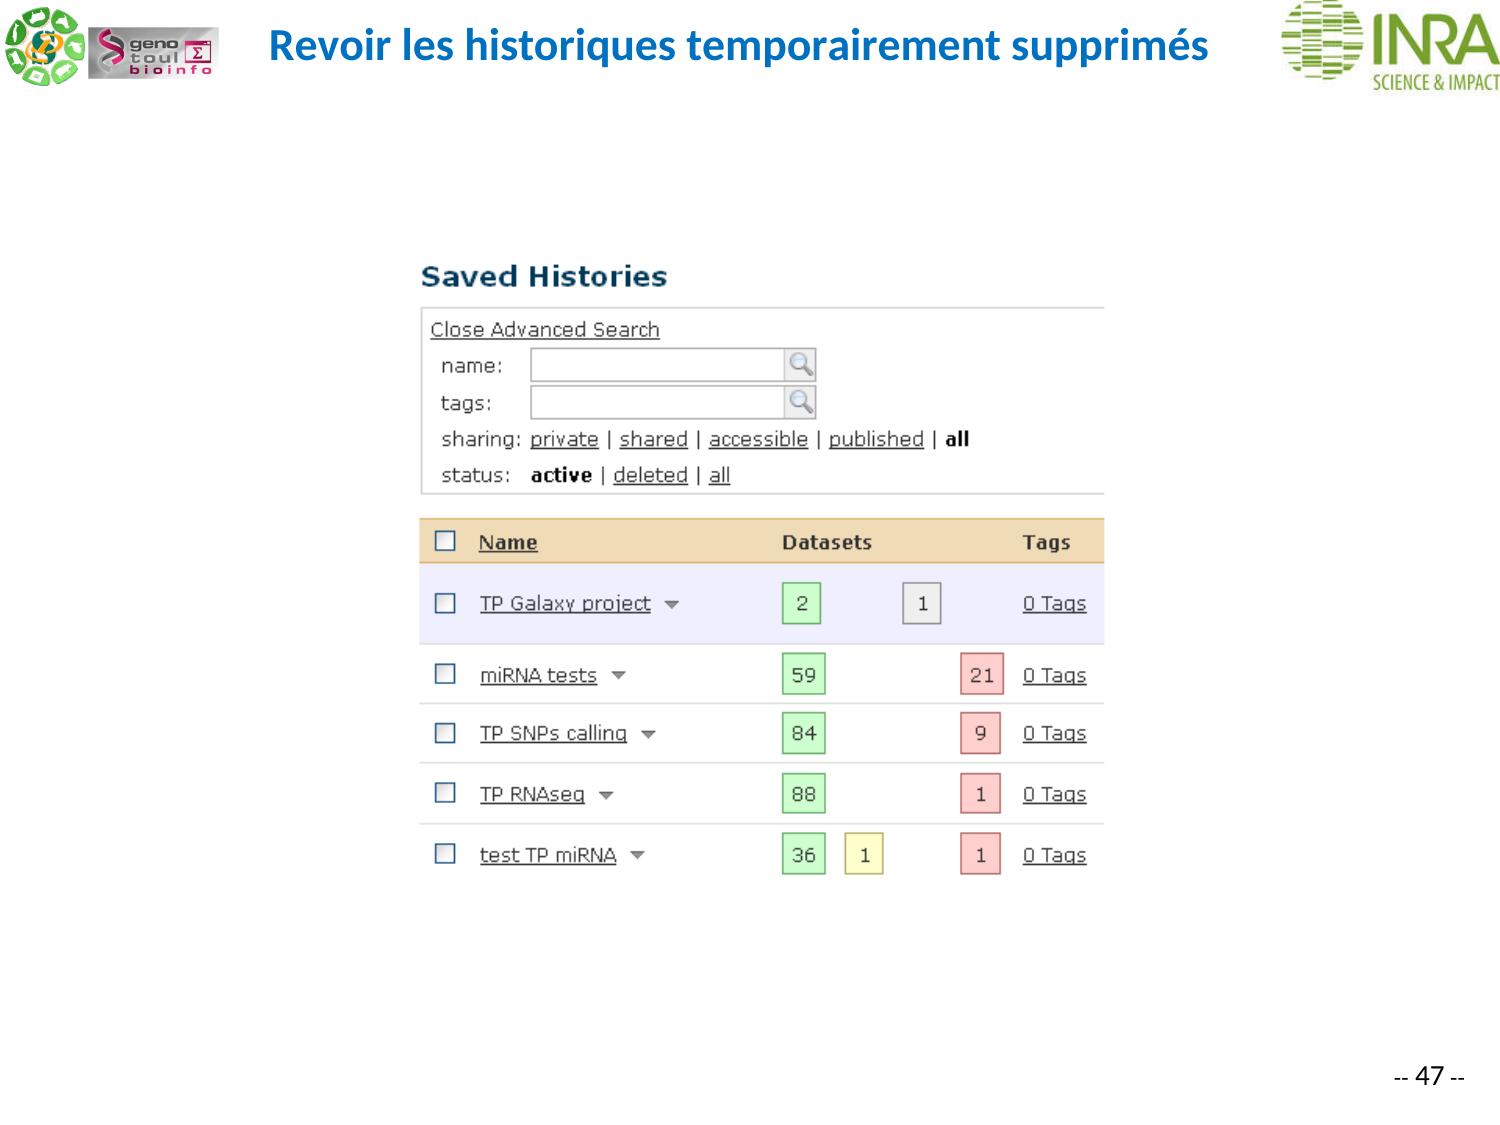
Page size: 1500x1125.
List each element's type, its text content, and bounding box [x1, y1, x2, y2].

picture [1281, 0, 1500, 110]
picture [407, 243, 1105, 881]
text_box Revoir les historiques temporairement supprimés [253, 19, 1424, 90]
picture [88, 27, 219, 79]
picture [5, 7, 85, 86]
